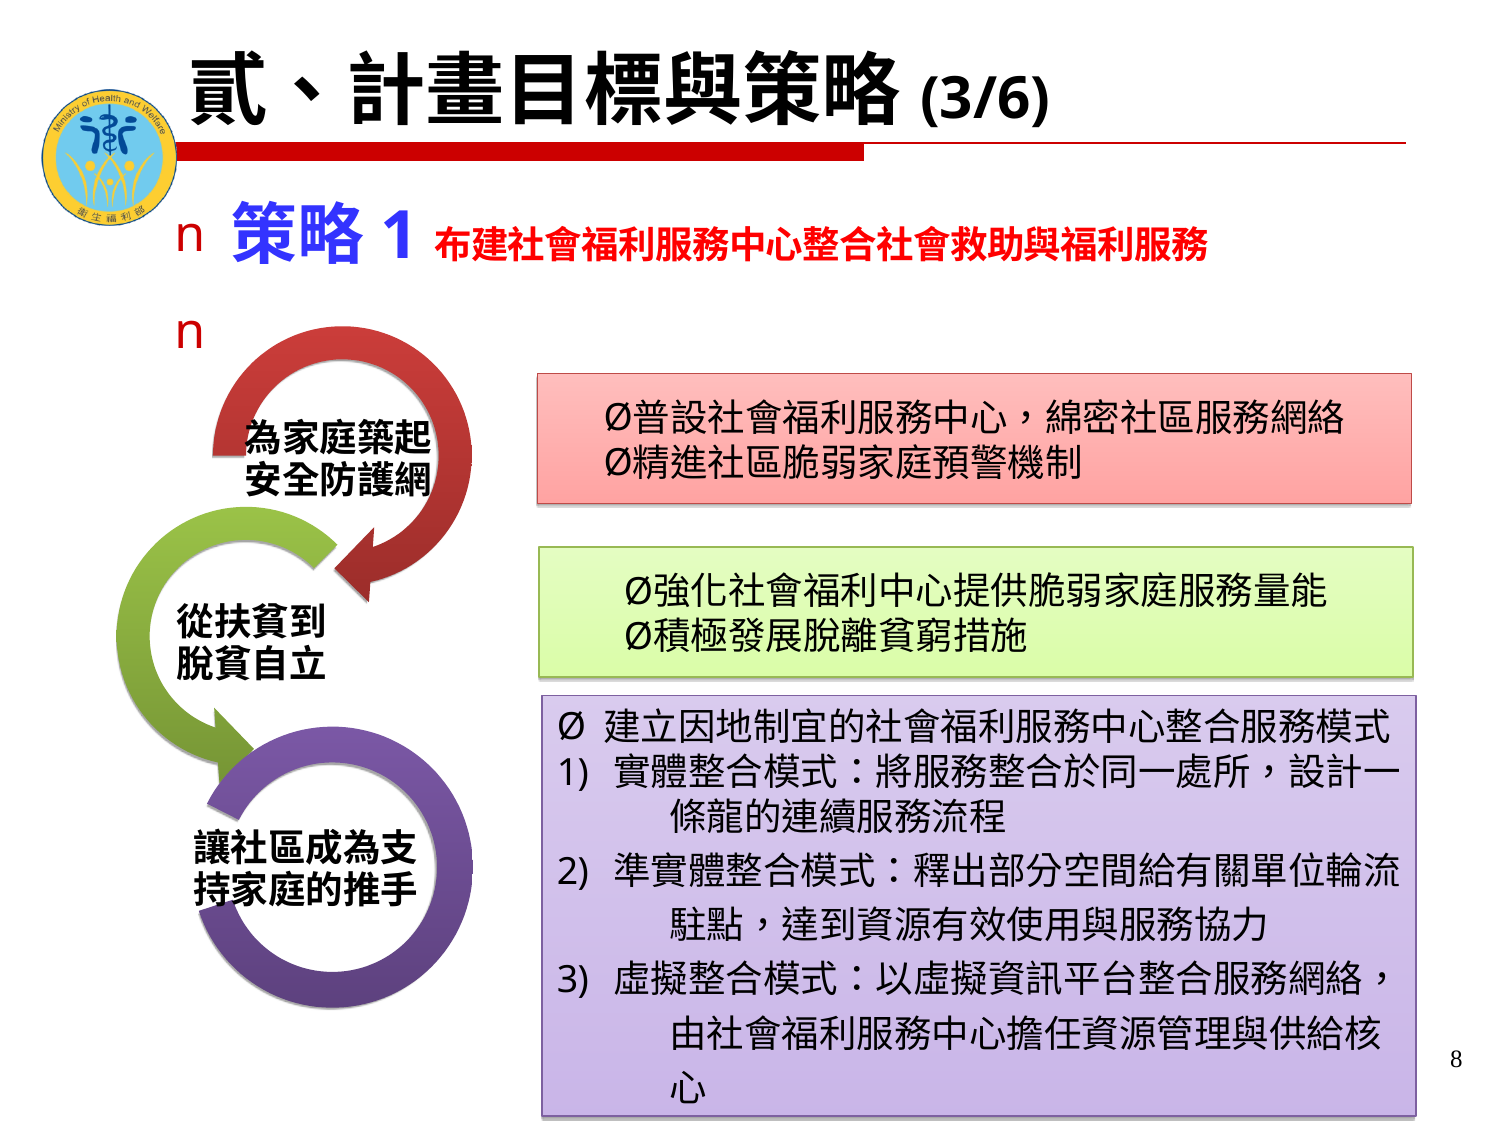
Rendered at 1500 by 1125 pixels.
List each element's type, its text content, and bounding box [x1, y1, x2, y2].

text_box [116, 506, 473, 1008]
text_box 讓社區成為支 持家庭的推手 [171, 823, 441, 915]
text_box [334, 505, 462, 603]
text_box 為家庭築起 安全防護網 [199, 413, 477, 505]
text_box 強化社會福利中心提供脆弱家庭服務量能 積極發展脫離貧窮措施 [539, 547, 1414, 678]
text_box 8 [1435, 1034, 1500, 1114]
text_box 貳、計畫目標與策略(3/6) [173, 0, 1500, 143]
text_box 建立因地制宜的社會福利服務中心整合服務模式 實體整合模式：將服務整合於同一處所，設計一條龍的連續服務流程 準實體整合模式：釋出部分空間給有關單位輪流駐點，達到資源有效使用與服務協力 虛擬整合模式：以虛擬資訊平台整合服務網絡，由社會福利服務中心擔任資源管理與供給核心 [541, 720, 1416, 1091]
text_box 普設社會福利服務中心，綿密社區服務網絡 精進社區脆弱家庭預警機制 [537, 373, 1412, 504]
text_box [220, 344, 465, 413]
list 策略1布建社會福利服務中心整合社會救助與福利服務 [159, 184, 1419, 344]
text_box 從扶貧到 脫貧自立 [153, 597, 351, 689]
